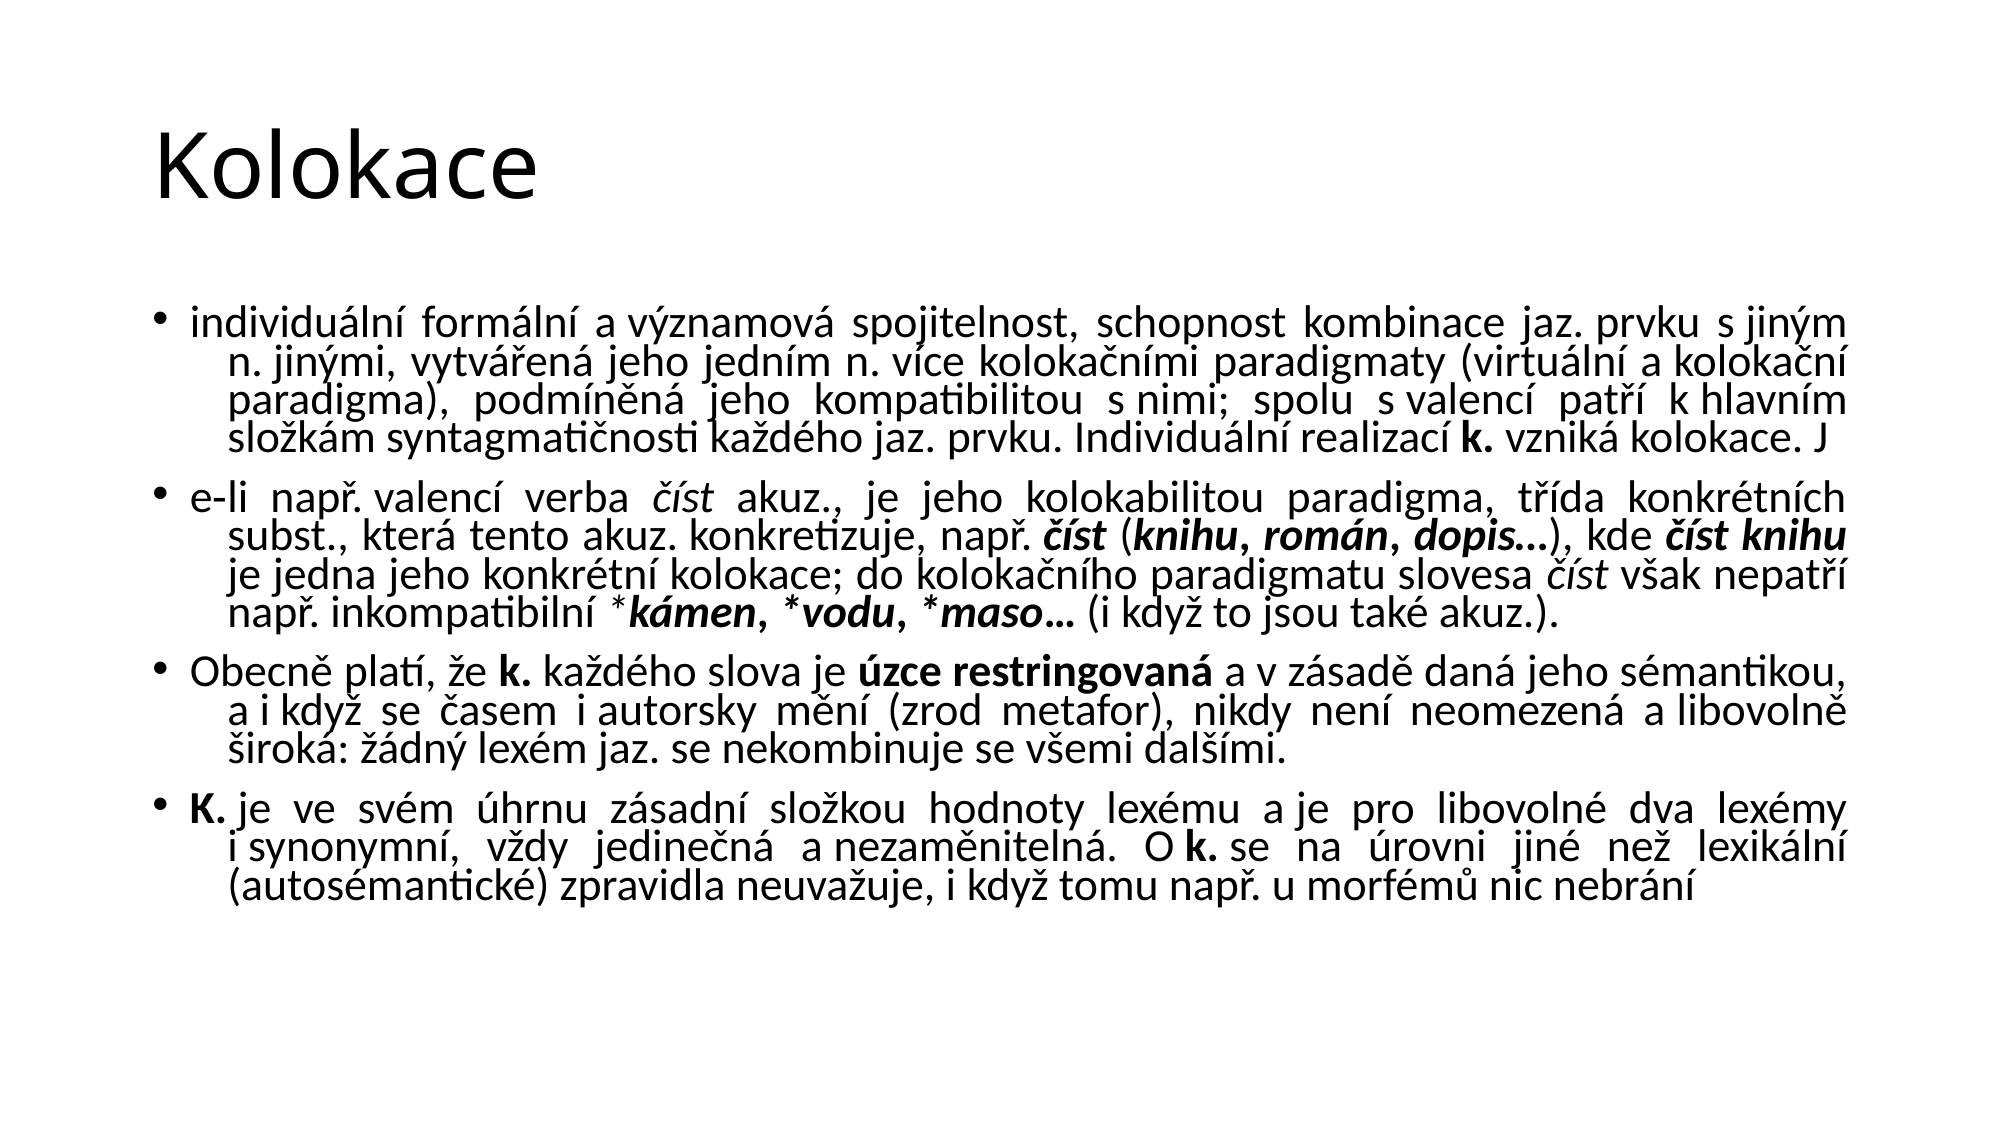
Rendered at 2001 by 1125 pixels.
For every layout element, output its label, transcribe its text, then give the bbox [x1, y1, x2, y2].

list individuální formální a významová spojitelnost, schopnost kombinace jaz. prvku s jiným n. jinými, vytvářená jeho jedním n. více kolokačními paradigmaty (virtuální a kolokační paradigma), podmíněná jeho kompatibilitou s nimi; spolu s valencí patří k hlavním složkám syntagmatičnosti každého jaz. prvku. Individuální realizací k. vzniká kolokace. J e‑li např. valencí verba číst akuz., je jeho kolokabilitou paradigma, třída konkrétních subst., která tento akuz. konkretizuje, např. číst (knihu, román, dopis…), kde číst knihu je jedna jeho konkrétní kolokace; do kolokačního paradigmatu slovesa číst však nepatří např. inkompatibilní *kámen, *vodu, *maso… (i když to jsou také akuz.). Obecně platí, že k. každého slova je úzce restringovaná a v zásadě daná jeho sémantikou, a i když se časem i autorsky mění (zrod metafor), nikdy není neomezená a libovolně široká: žádný lexém jaz. se nekombinuje se všemi dalšími. K. je ve svém úhrnu zásadní složkou hodnoty lexému a je pro libovolné dva lexémy i synonymní, vždy jedinečná a nezaměnitelná. O k. se na úrovni jiné než lexikální (autosémantické) zpravidla neuvažuje, i když tomu např. u morfémů nic nebrání [137, 299, 1863, 1014]
title Kolokace [137, 59, 1863, 278]
